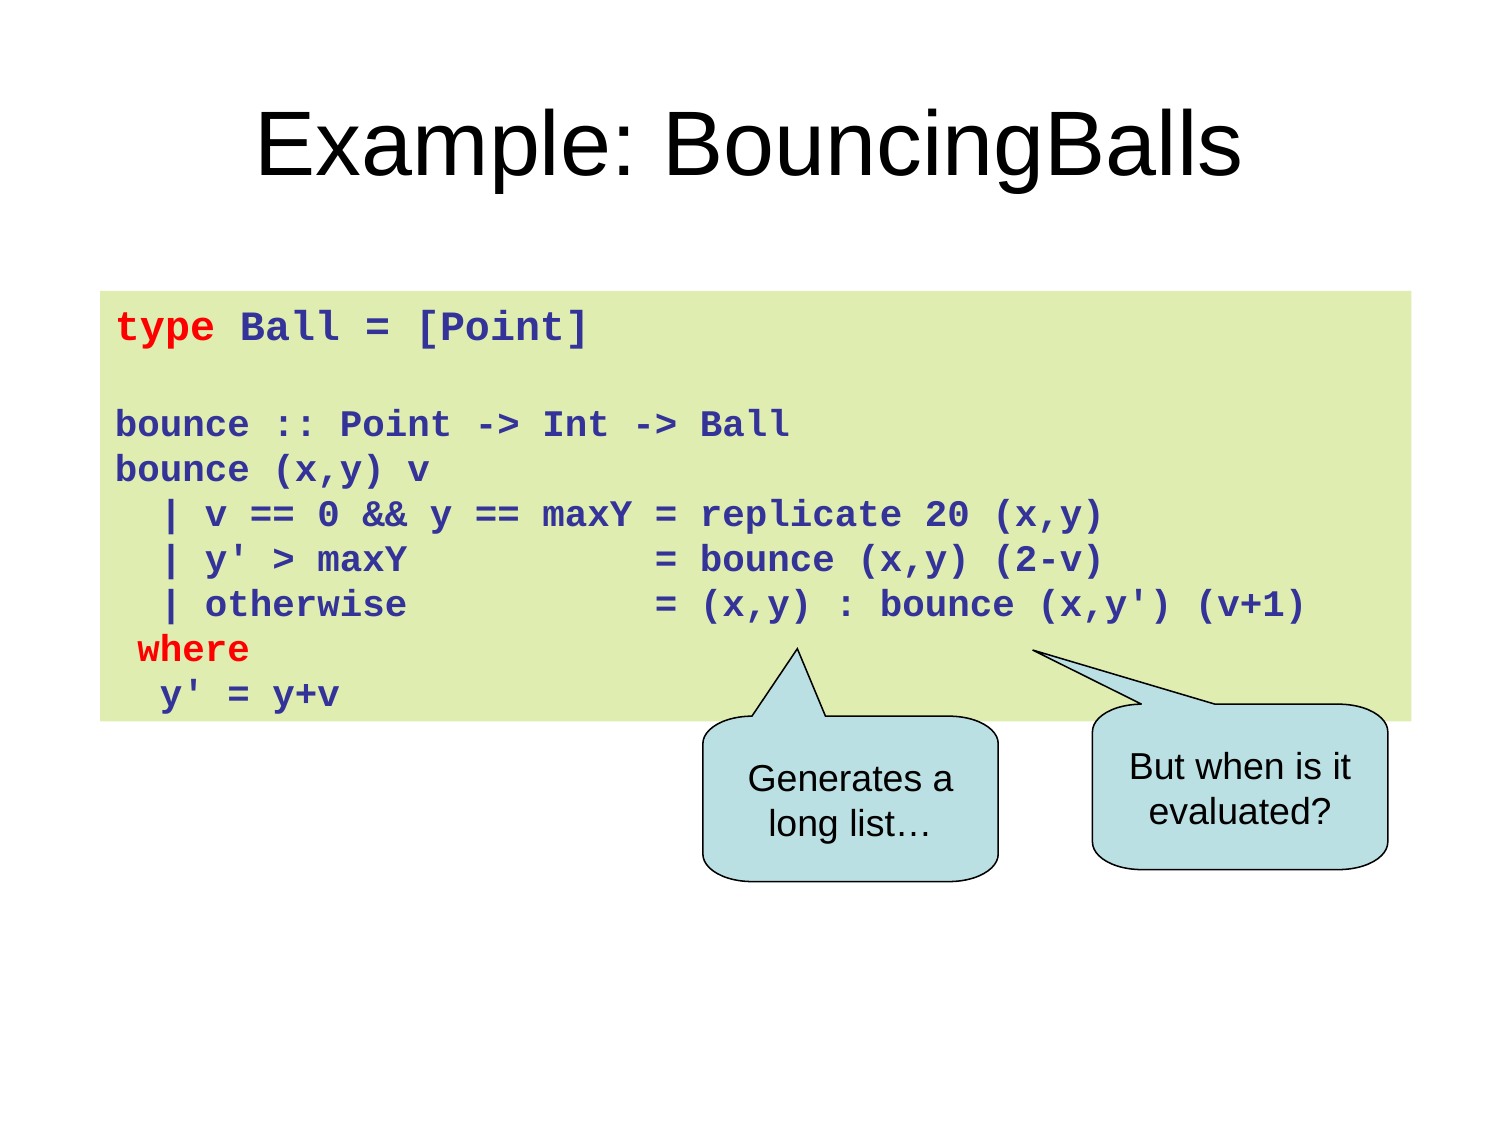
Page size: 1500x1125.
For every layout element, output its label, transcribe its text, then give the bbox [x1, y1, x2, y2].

text_box Generates a long list… [702, 648, 999, 882]
title Example: BouncingBalls [75, 45, 1426, 233]
text_box type Ball = [Point] bounce :: Point -> Int -> Ball bounce (x,y) v | v == 0 && y == maxY = replicate 20 (x,y) | y' > maxY = bounce (x,y) (2-v) | otherwise = (x,y) : bounce (x,y') (v+1) where y' = y+v [100, 290, 1412, 722]
text_box But when is it evaluated? [1032, 650, 1388, 870]
